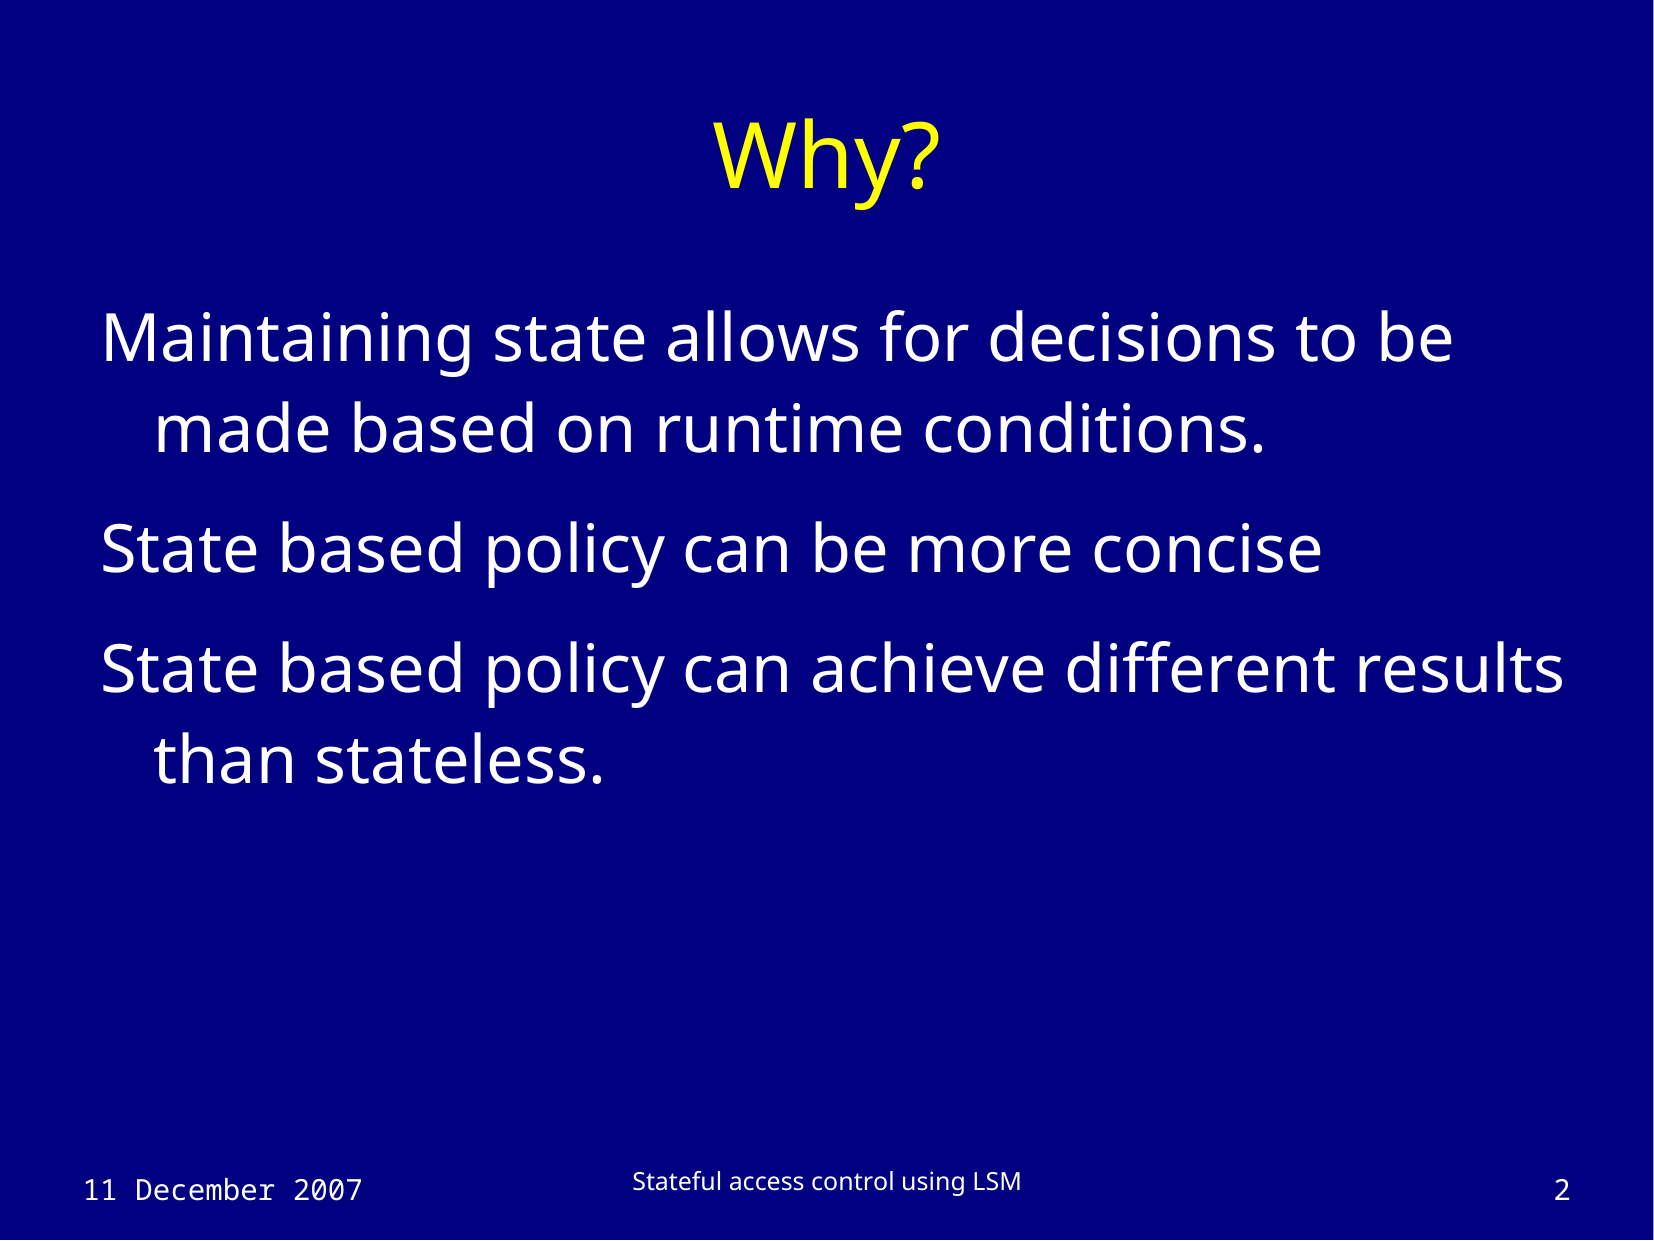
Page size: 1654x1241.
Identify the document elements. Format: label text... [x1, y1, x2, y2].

list Maintaining state allows for decisions to be made based on runtime conditions. State based policy can be more concise State based policy can achieve different results than stateless. [82, 290, 1571, 1109]
title Why? [82, 49, 1571, 257]
